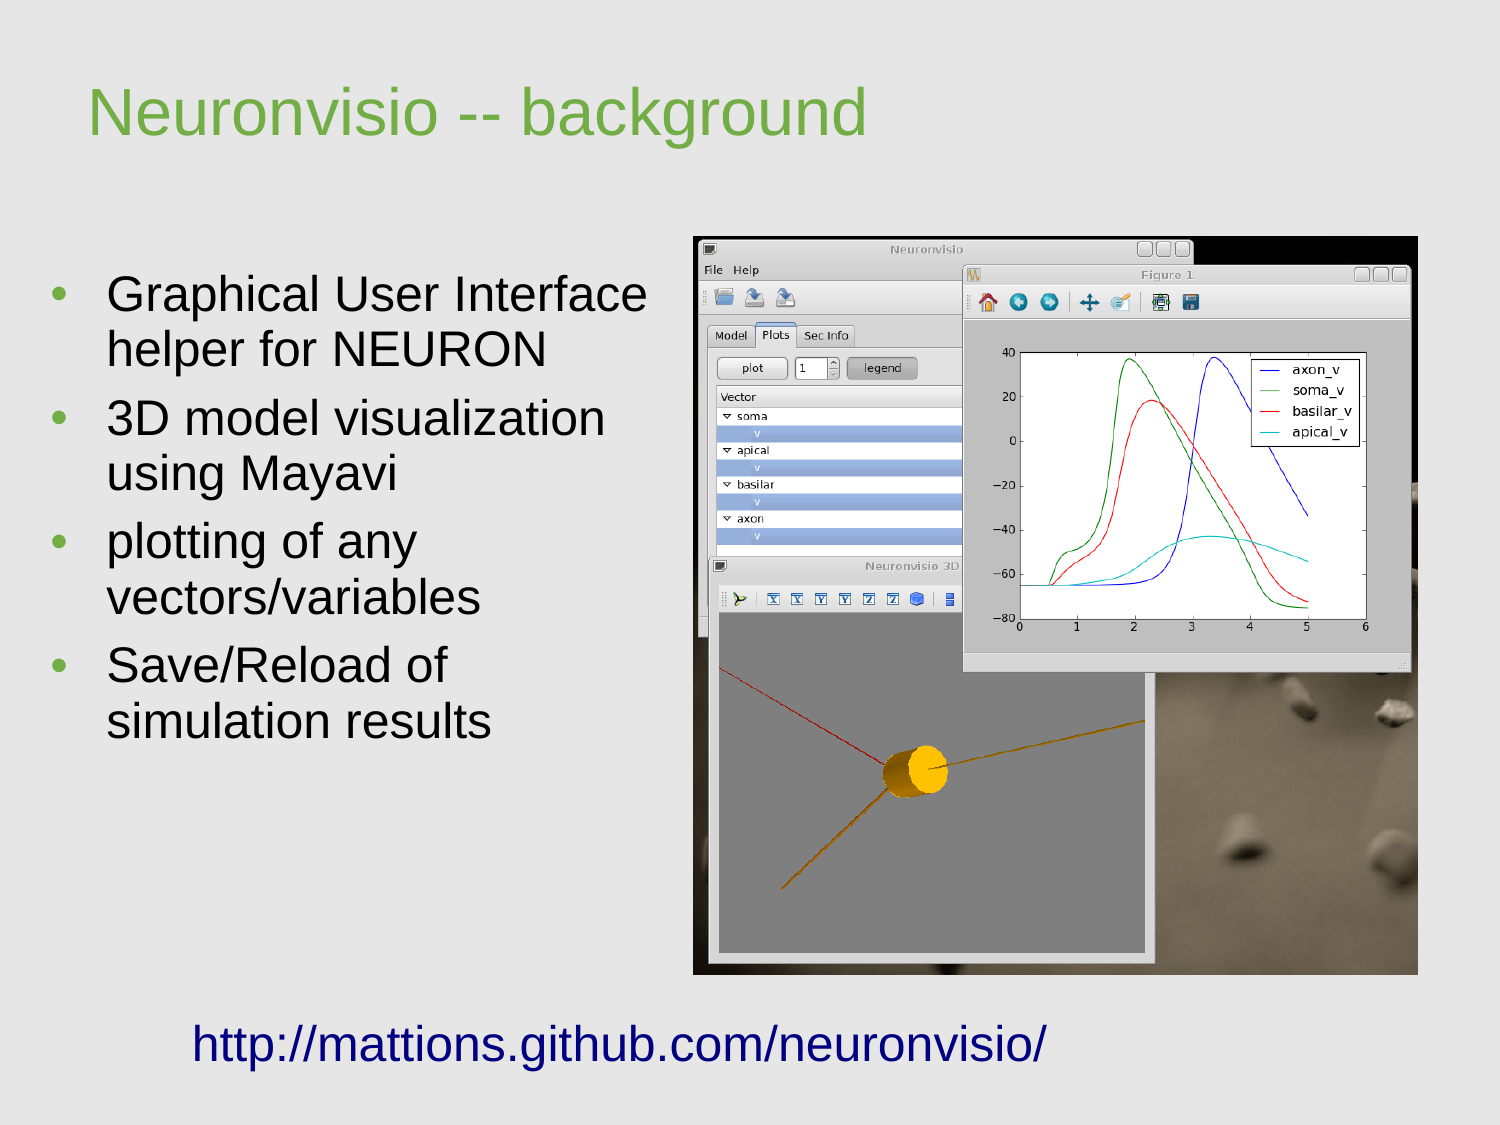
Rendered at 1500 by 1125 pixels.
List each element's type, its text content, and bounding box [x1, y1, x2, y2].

text_box http://mattions.github.com/neuronvisio/ [177, 1003, 1329, 1079]
picture [693, 236, 1418, 975]
title Neuronvisio -- background [87, 50, 1426, 176]
list Graphical User Interface helper for NEURON 3D model visualization using Mayavi plotting of any vectors/variables Save/Reload of simulation results [50, 265, 650, 857]
